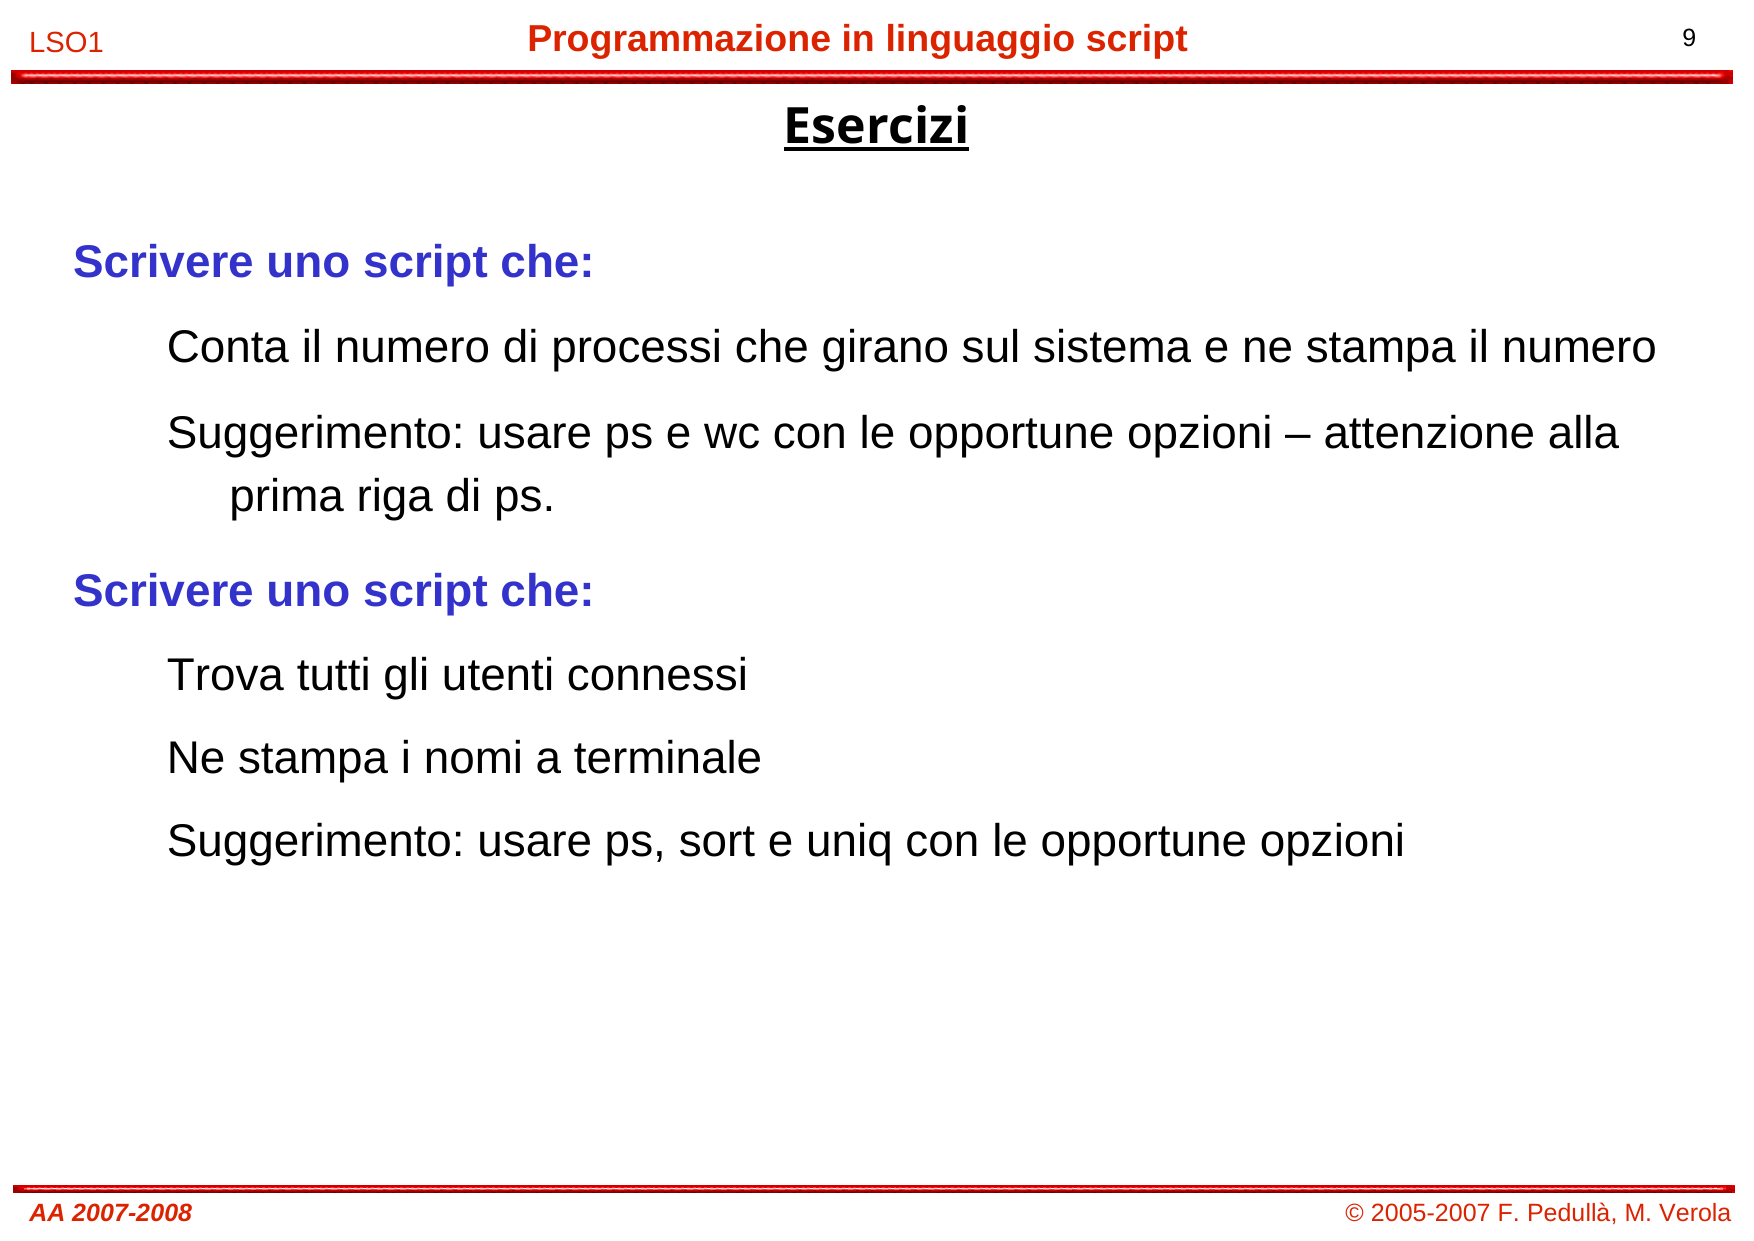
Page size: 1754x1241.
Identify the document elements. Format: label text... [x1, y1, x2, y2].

list Scrivere uno script che: Conta il numero di processi che girano sul sistema e ne stampa il numero Suggerimento: usare ps e wc con le opportune opzioni – attenzione alla prima riga di ps. Scrivere uno script che: Trova tutti gli utenti connessi Ne stampa i nomi a terminale Suggerimento: usare ps, sort e uniq con le opportune opzioni [58, 224, 1696, 1065]
picture [11, 70, 1733, 84]
title Esercizi [302, 78, 1451, 174]
picture [13, 1185, 1735, 1193]
